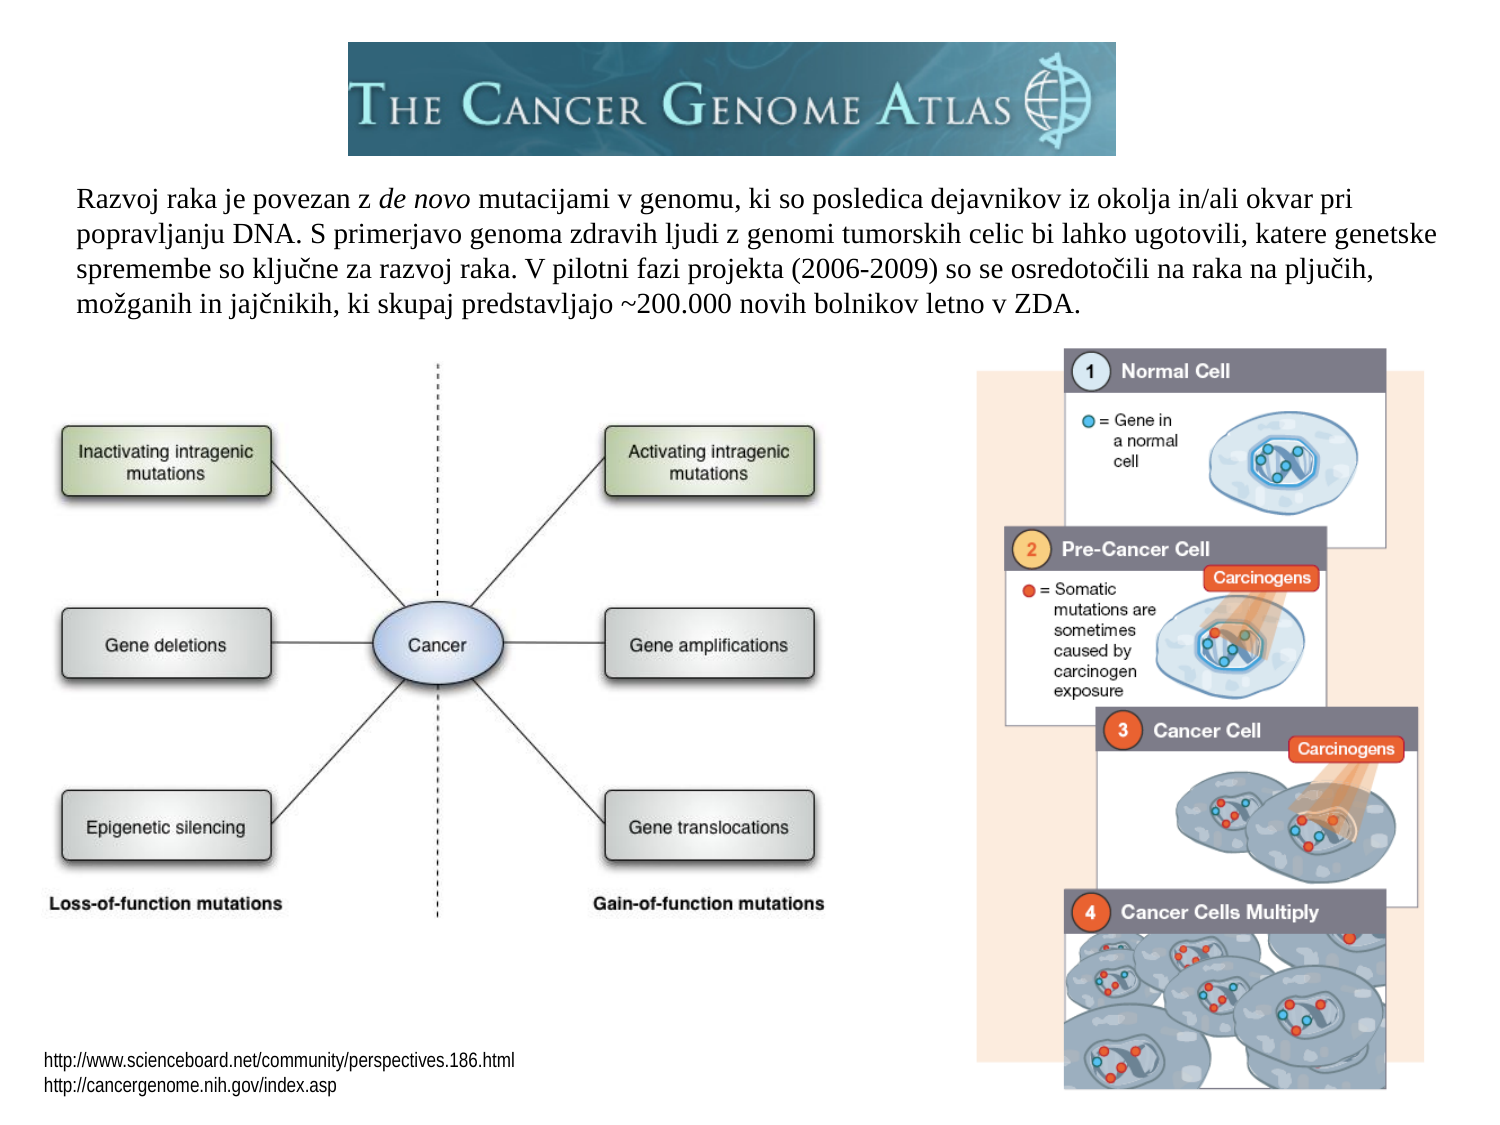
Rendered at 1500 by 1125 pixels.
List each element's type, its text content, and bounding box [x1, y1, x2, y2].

picture [976, 338, 1425, 1094]
text_box http://www.scienceboard.net/community/perspectives.186.html http://cancergenome.nih.gov/index.asp [29, 1039, 530, 1105]
picture [41, 361, 833, 919]
picture [348, 42, 1116, 156]
text_box Razvoj raka je povezan z de novo mutacijami v genomu, ki so posledica dejavnikov iz okolja in/ali okvar pri popravljanju DNA. S primerjavo genoma zdravih ljudi z genomi tumorskih celic bi lahko ugotovili, katere genetske spremembe so ključne za razvoj raka. V pilotni fazi projekta (2006-2009) so se osredotočili na raka na pljučih, možganih in jajčnikih, ki skupaj predstavljajo ~200.000 novih bolnikov letno v ZDA. [61, 172, 1471, 327]
